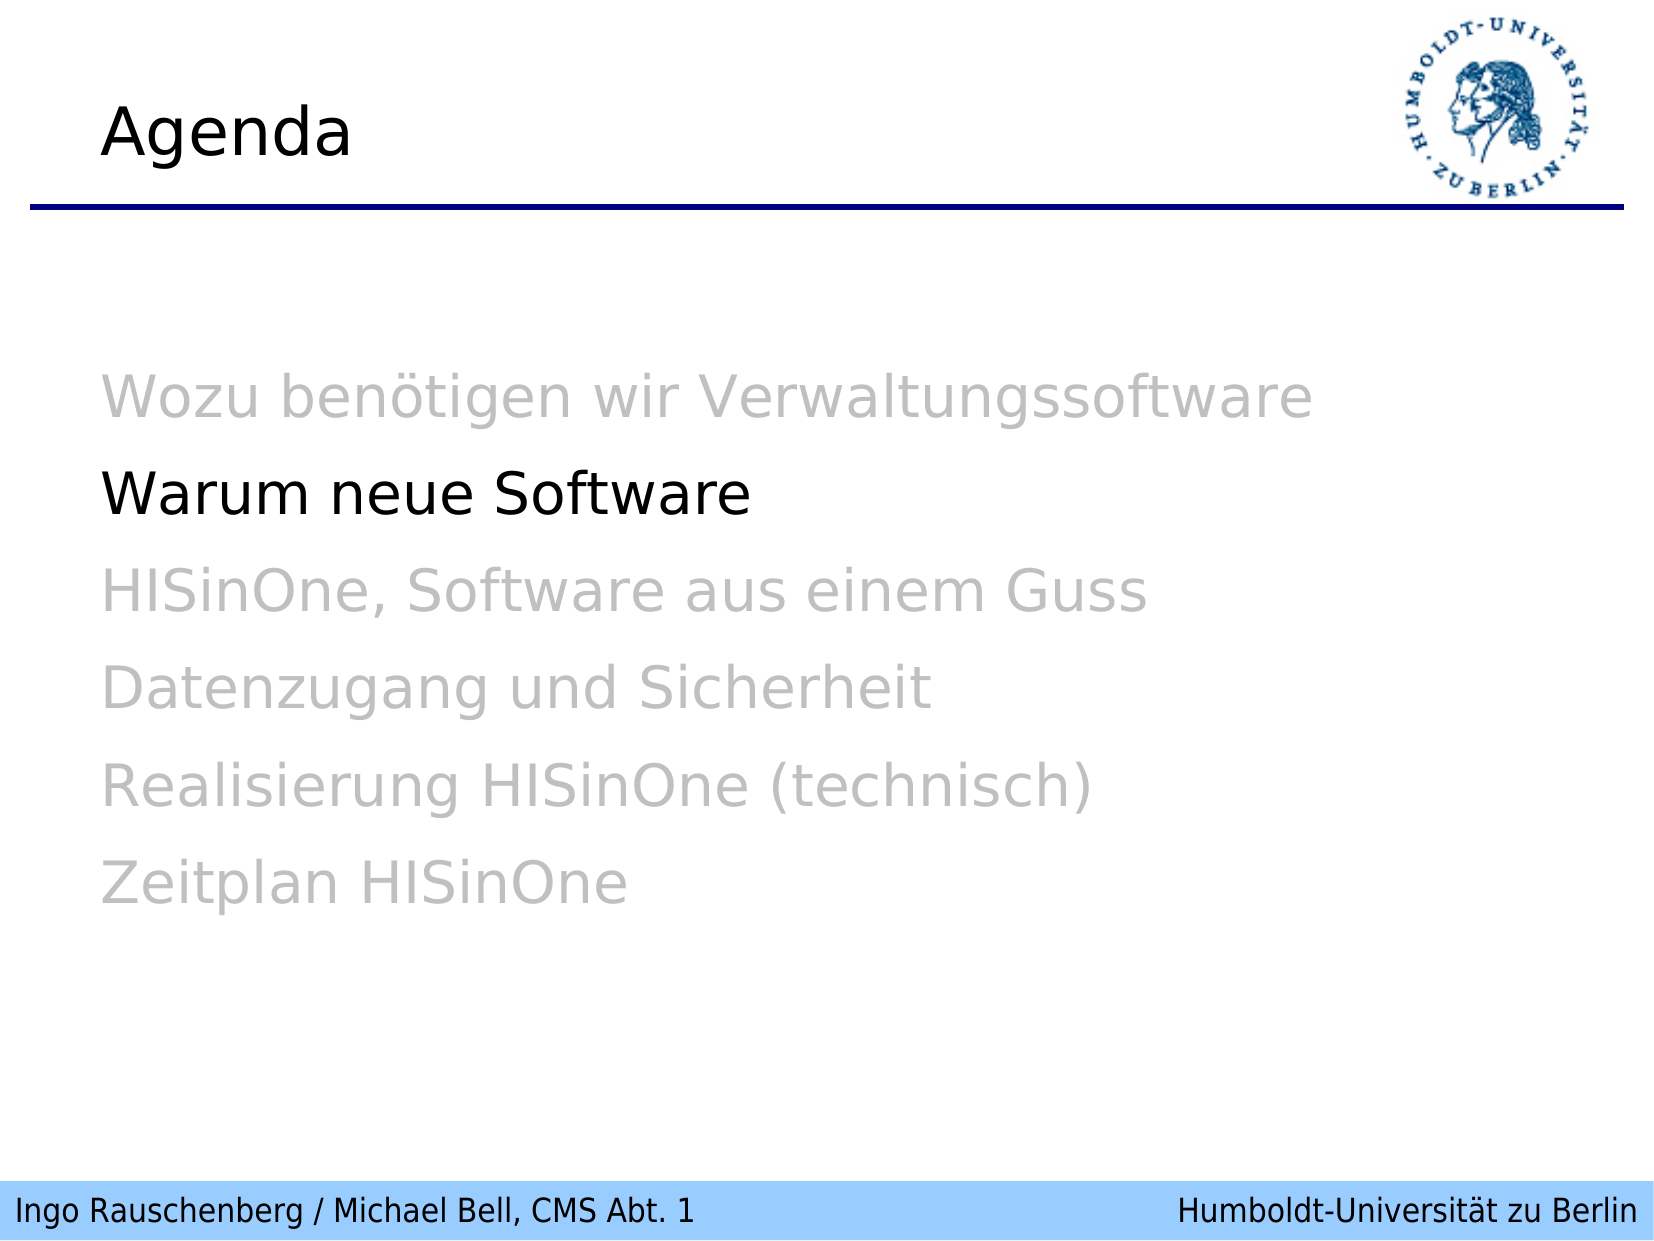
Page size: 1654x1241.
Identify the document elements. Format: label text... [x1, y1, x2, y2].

text_box Ingo Rauschenberg / Michael Bell, CMS Abt. 1 [0, 1181, 826, 1241]
text_box Humboldt-Universität zu Berlin [826, 1181, 1654, 1241]
title Agenda [82, 56, 1388, 207]
list Wozu benötigen wir Verwaltungssoftware Warum neue Software HISinOne, Software aus einem Guss Datenzugang und Sicherheit Realisierung HISinOne (technisch) Zeitplan HISinOne [82, 265, 1571, 1094]
picture [1398, 10, 1595, 204]
